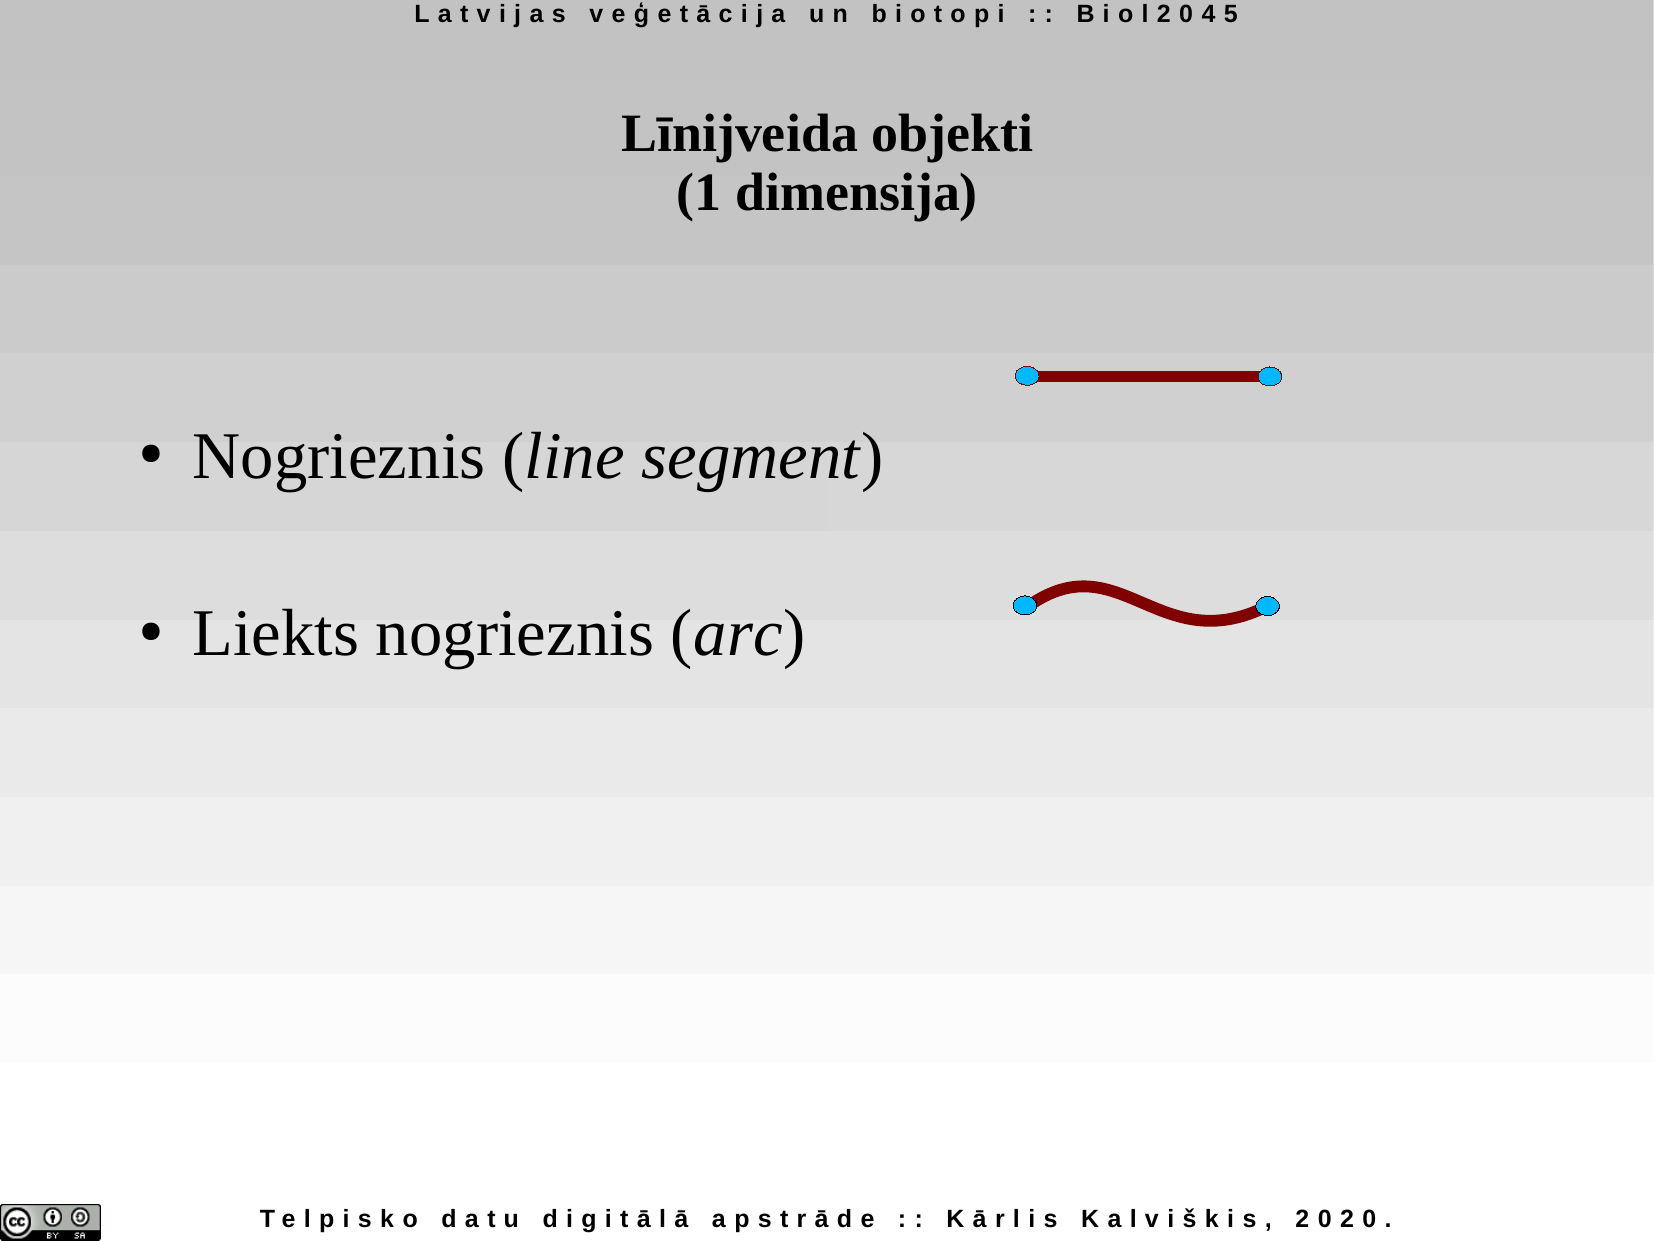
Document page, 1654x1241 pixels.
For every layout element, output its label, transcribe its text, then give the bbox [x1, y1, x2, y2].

text_box [1258, 366, 1282, 386]
list Nogrieznis (line segment) Liekts nogrieznis (arc) [121, 344, 1534, 1127]
title Līnijveida objekti (1 dimensija) [121, 102, 1534, 311]
text_box [1255, 596, 1280, 616]
text_box [1015, 366, 1040, 386]
picture [0, 0, 1654, 1241]
text_box [1013, 595, 1037, 615]
